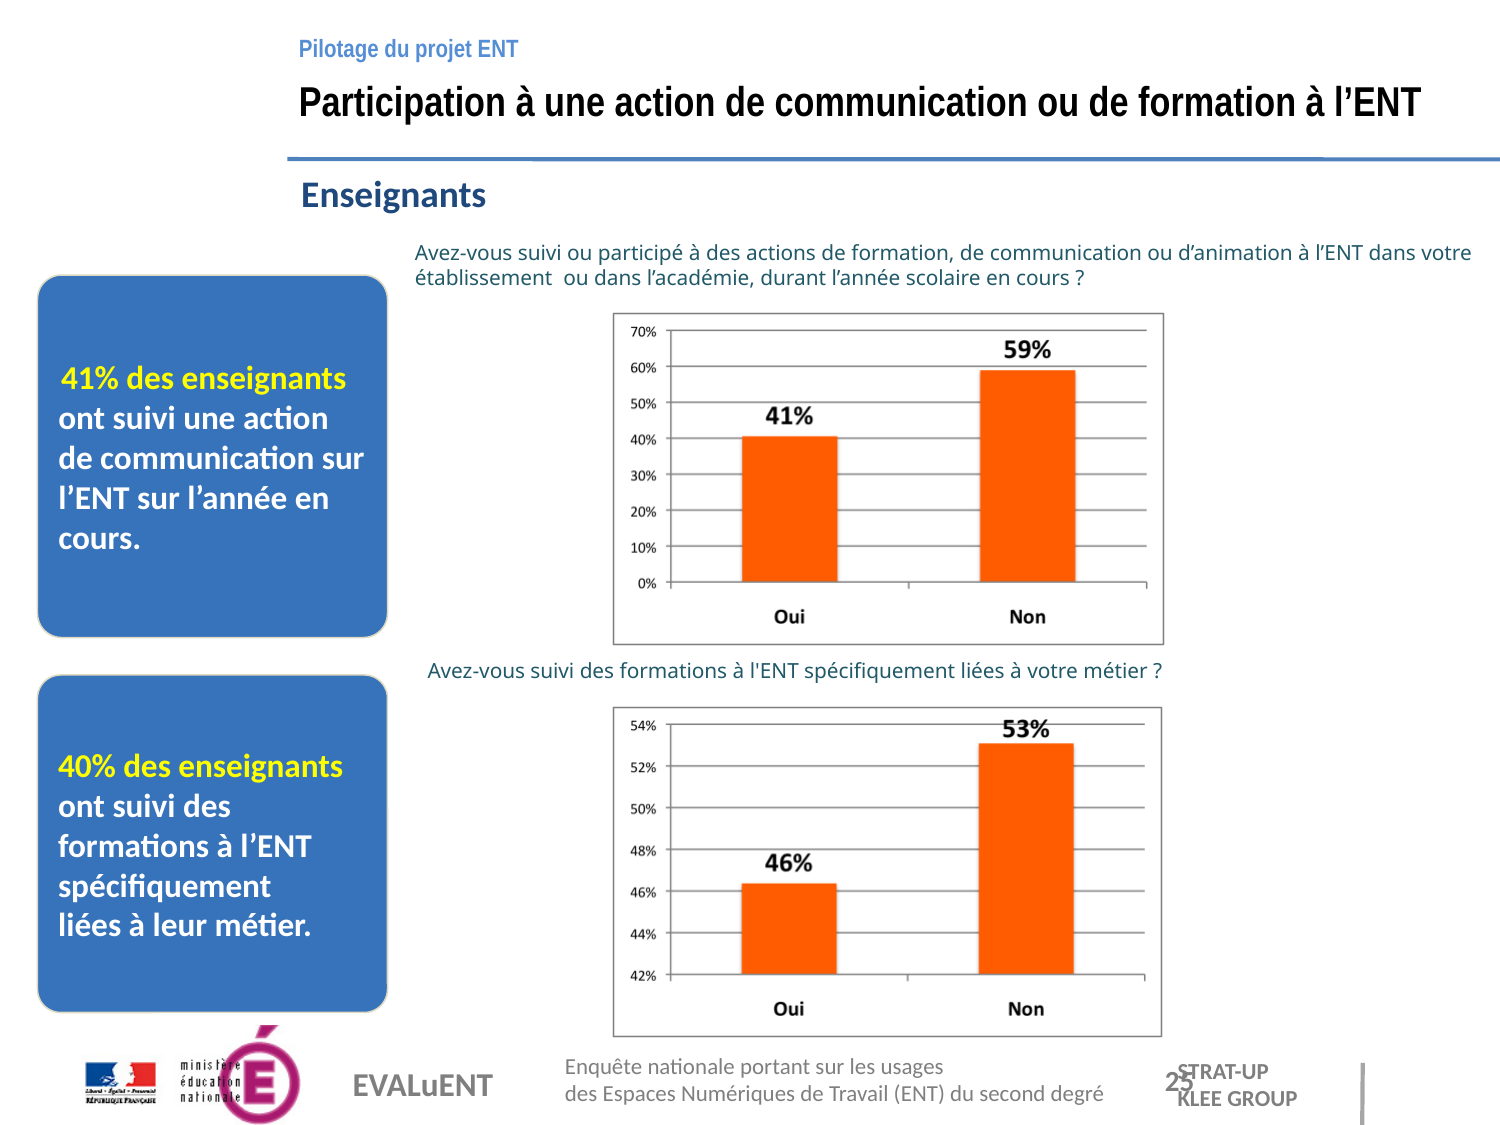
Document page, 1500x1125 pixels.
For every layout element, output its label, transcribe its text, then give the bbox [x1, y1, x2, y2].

text_box Enseignants [286, 162, 504, 224]
text_box [1074, 1050, 1426, 1110]
picture [612, 312, 1165, 646]
text_box Avez-vous suivi des formations à l'ENT spécifiquement liées à votre métier ? [412, 650, 1500, 692]
text_box 41% des enseignants ont suivi une action de communication sur l’ENT sur l’année en cours. [37, 275, 388, 638]
text_box Avez-vous suivi ou participé à des actions de formation, de communication ou d’animation à l’ENT dans votre établissement ou dans l’académie, durant l’année scolaire en cours ? [399, 231, 1488, 300]
picture [612, 706, 1163, 1038]
text_box 40% des enseignants ont suivi des formations à l’ENT spécifiquement liées à leur métier. [37, 674, 388, 1013]
text_box Pilotage du projet ENT Participation à une action de communication ou de formation à l’ENT [284, 25, 1455, 100]
